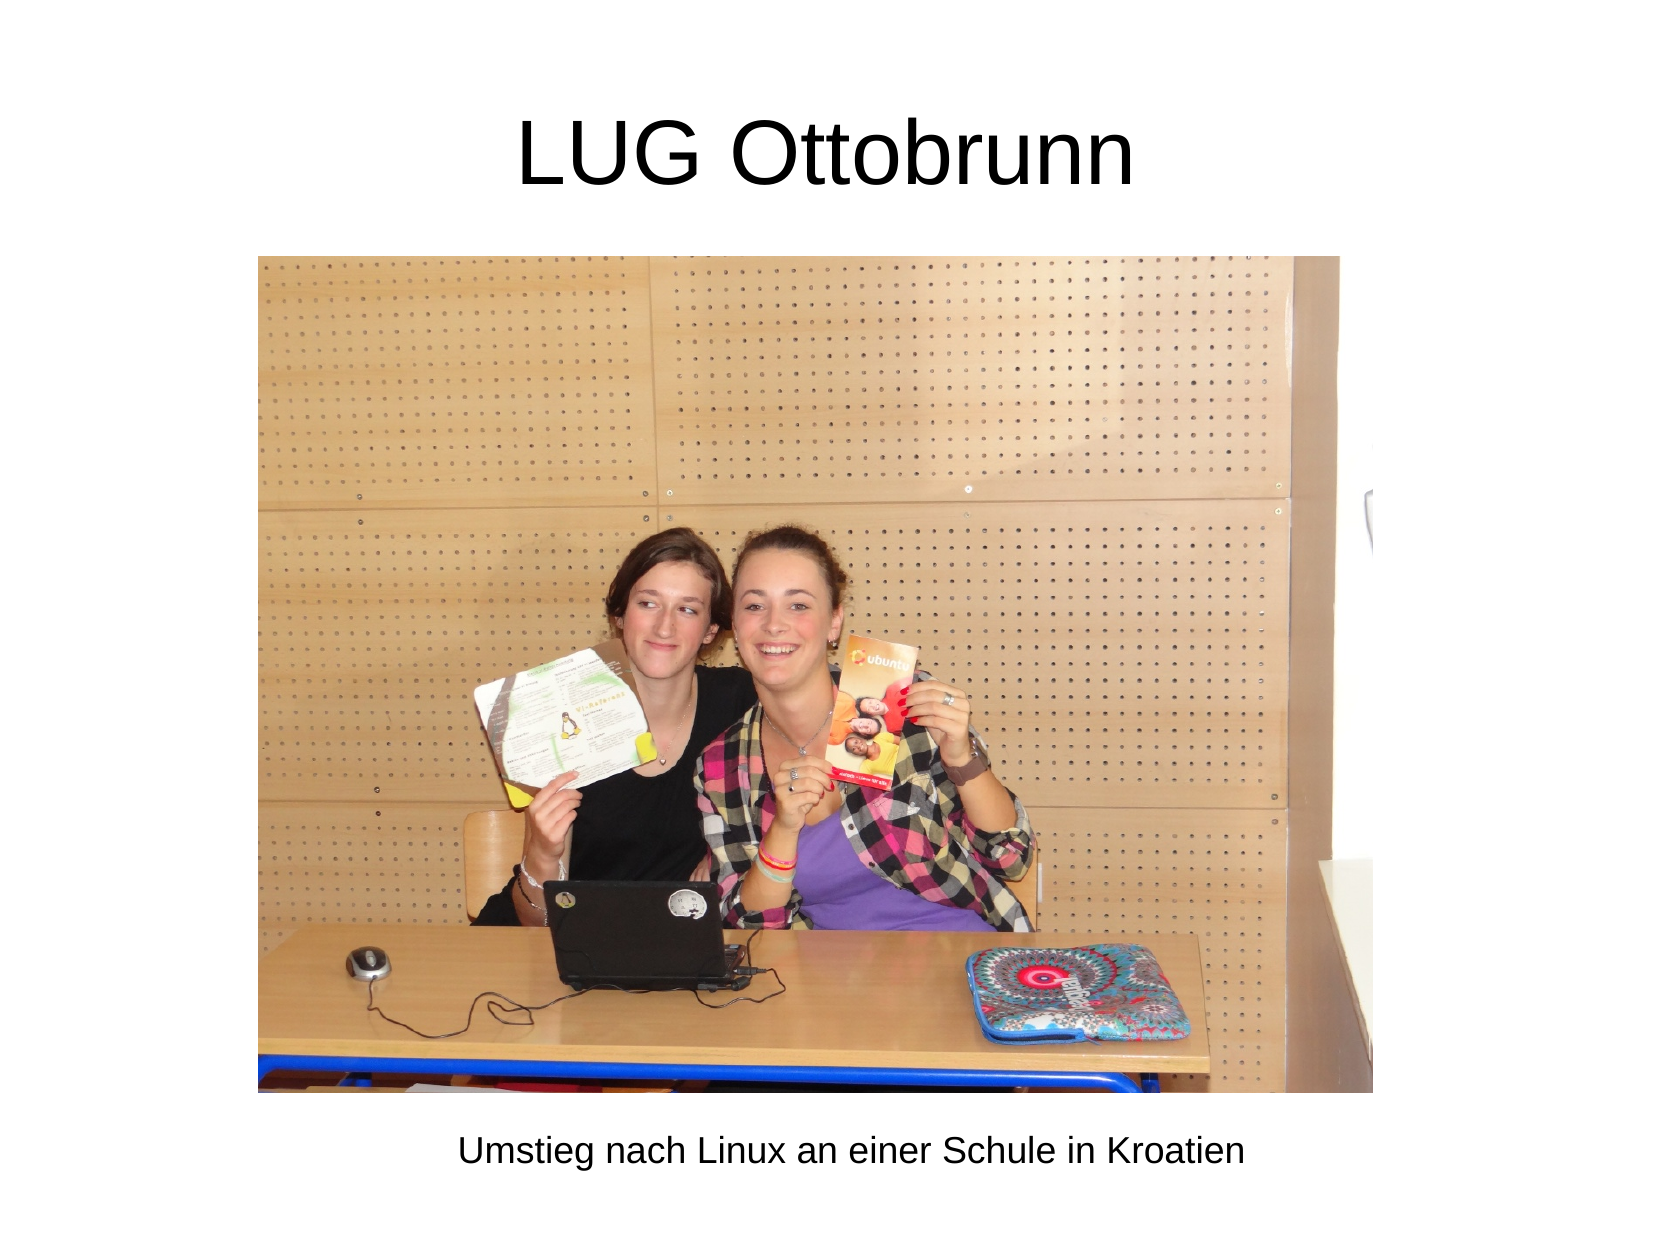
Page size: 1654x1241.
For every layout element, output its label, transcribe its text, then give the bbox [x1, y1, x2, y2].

title LUG Ottobrunn [82, 49, 1571, 257]
picture [258, 256, 1373, 1093]
text_box Umstieg nach Linux an einer Schule in Kroatien [442, 1122, 1300, 1179]
